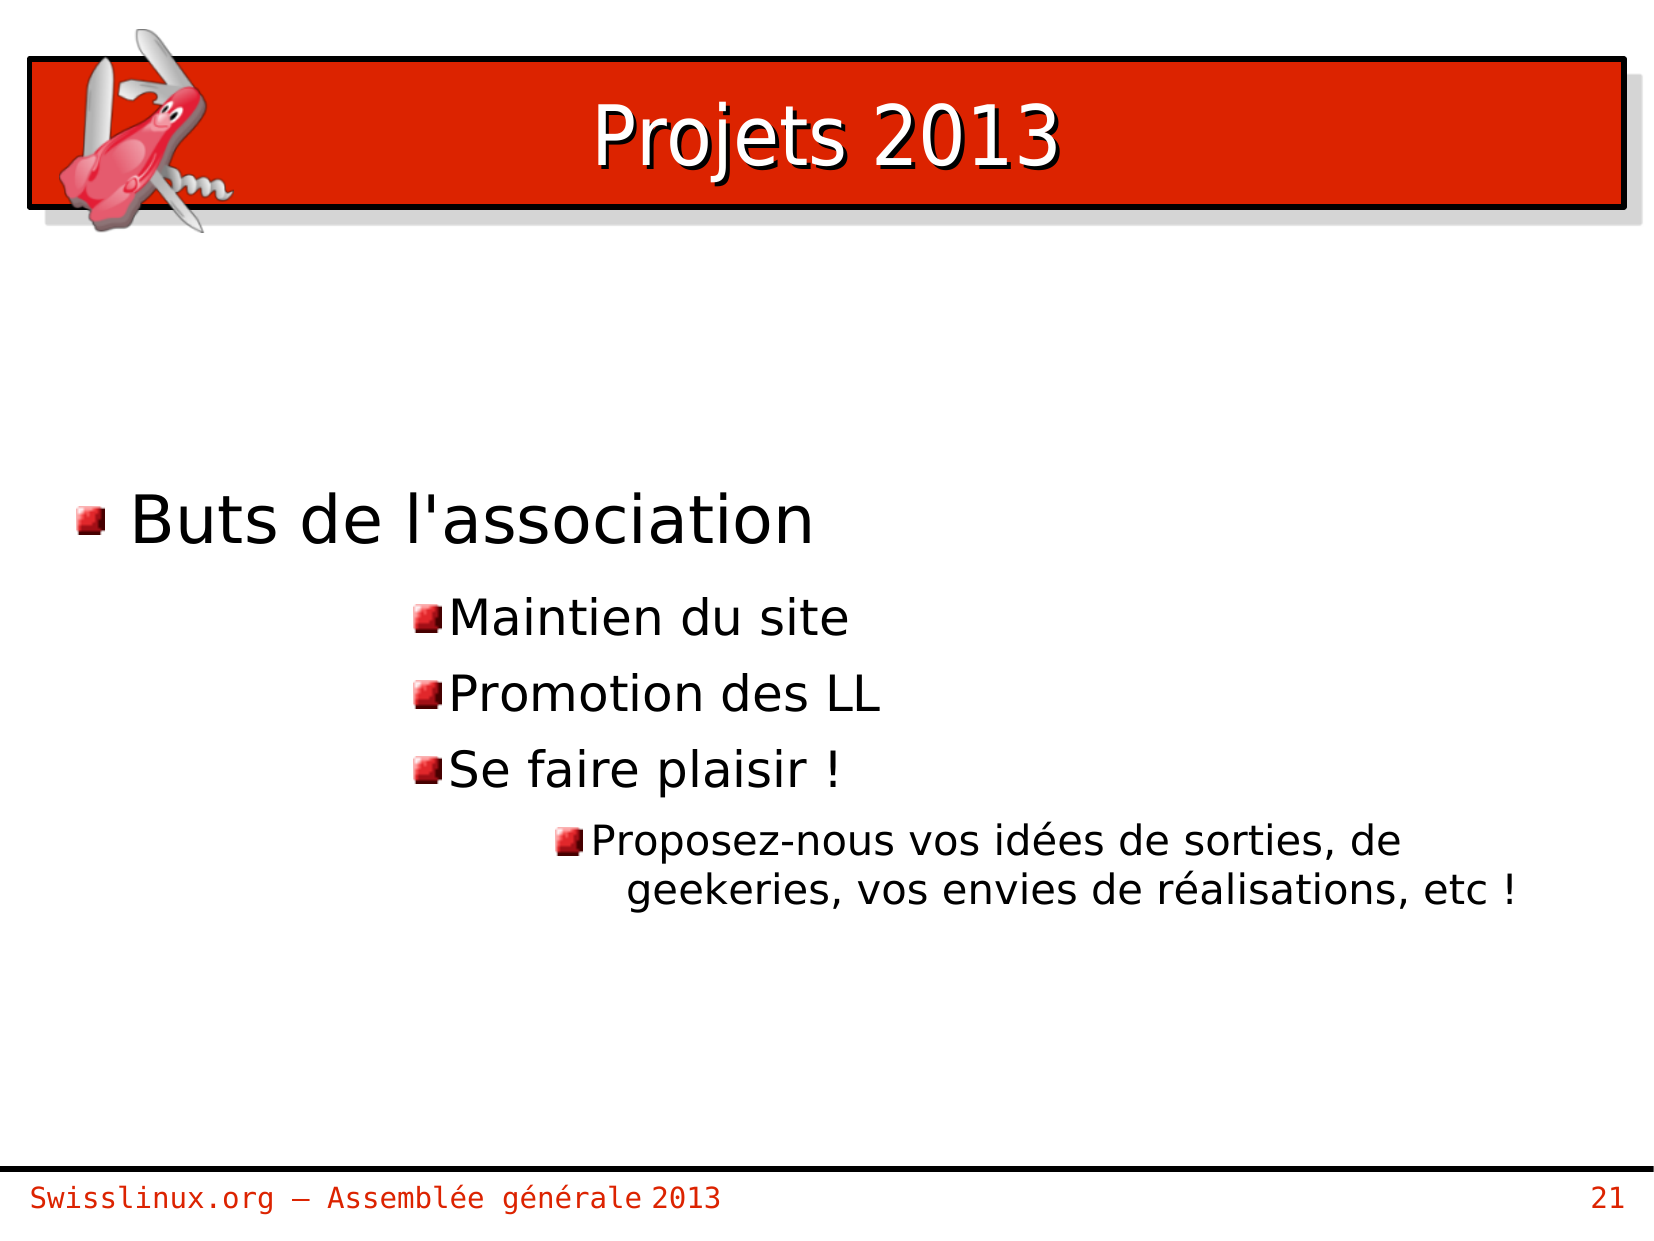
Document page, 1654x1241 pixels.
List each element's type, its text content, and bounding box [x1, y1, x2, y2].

picture [59, 189, 234, 217]
title Projets 2013 [35, 84, 1619, 189]
picture [59, 29, 234, 84]
list Buts de l'association Maintien du site Promotion des LL Se faire plaisir ! Proposez-nous vos idées de sorties, de geekeries, vos envies de réalisations, etc ! [59, 217, 1548, 1071]
